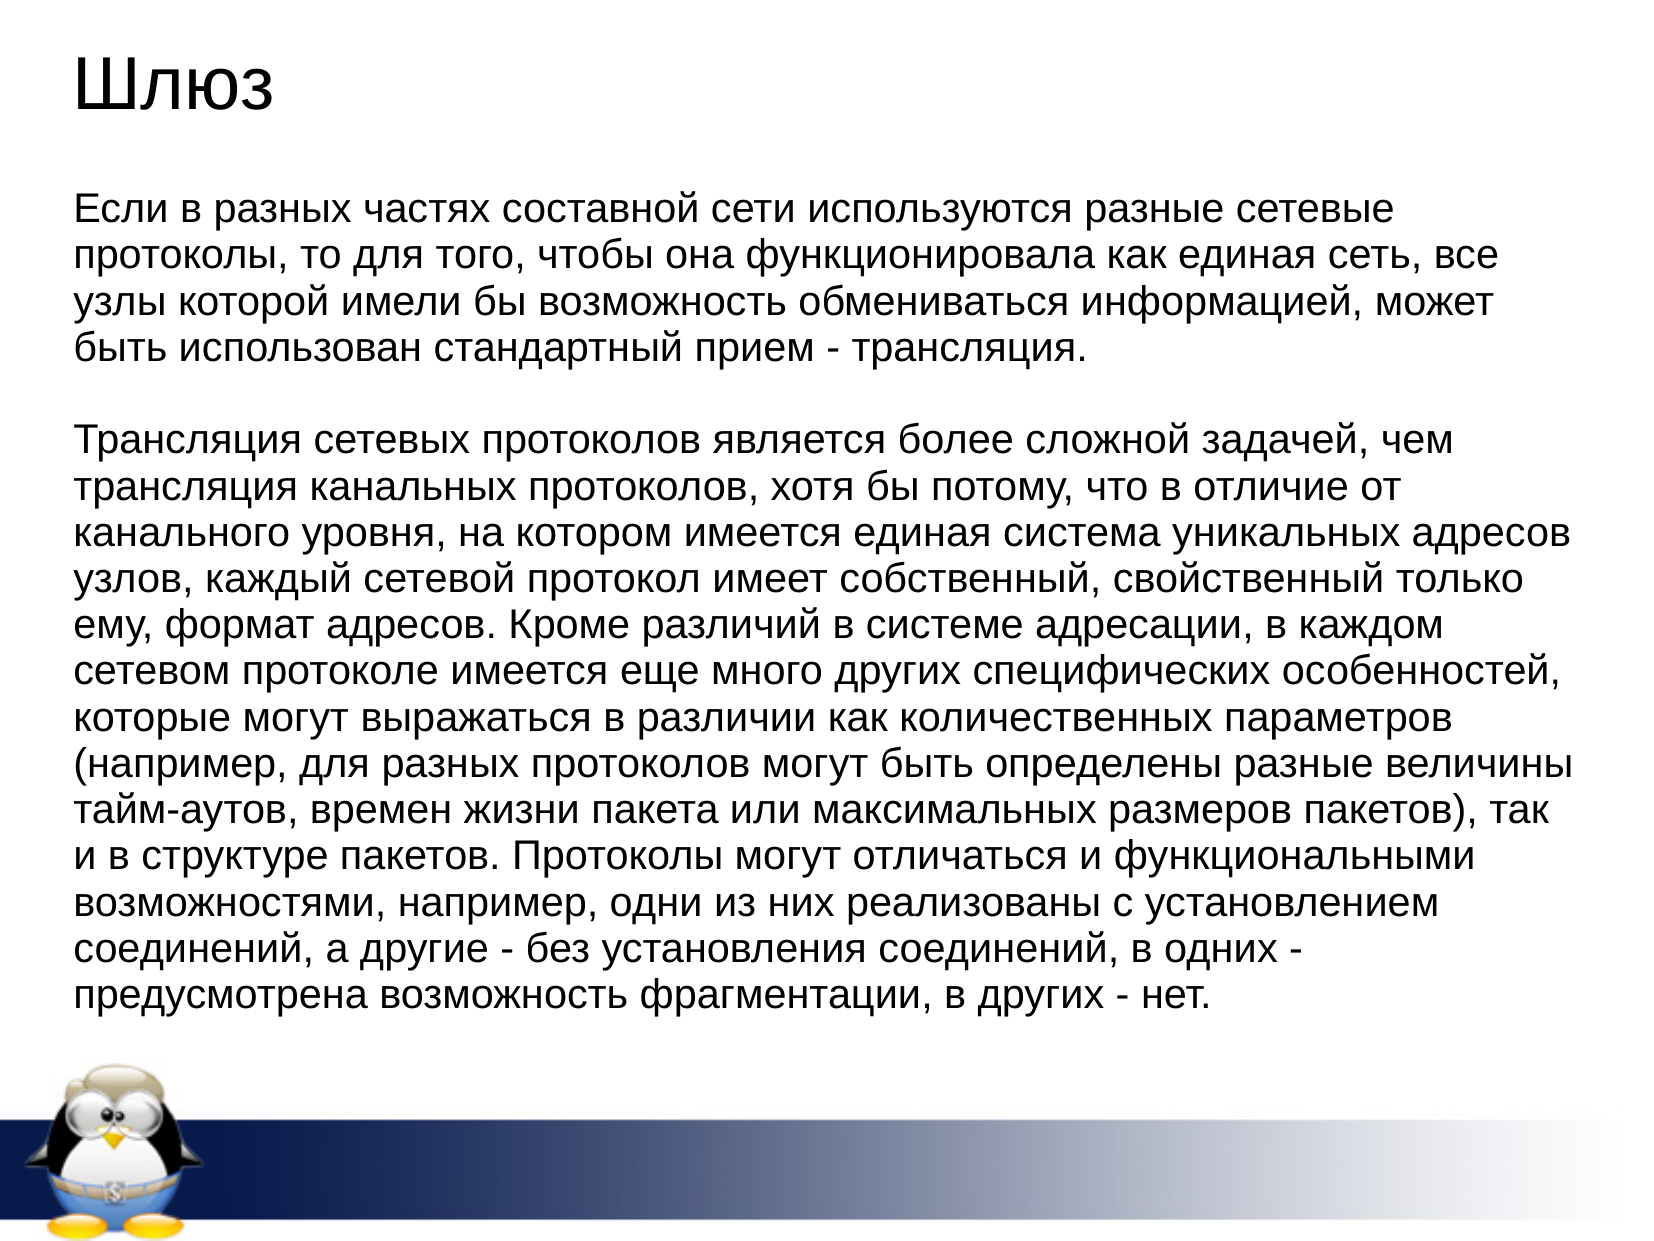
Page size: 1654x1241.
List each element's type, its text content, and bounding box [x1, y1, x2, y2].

text_box Шлюз [57, 34, 291, 134]
text_box Если в разных частях составной сети используются разные сетевые протоколы, то для того, чтобы она функционировала как единая сеть, все узлы которой имели бы возможность обмениваться информацией, может быть использован стандартный прием - трансляция. Трансляция сетевых протоколов является более сложной задачей, чем трансляция канальных протоколов, хотя бы потому, что в отличие от канального уровня, на котором имеется единая система уникальных адресов узлов, каждый сетевой протокол имеет собственный, свойственный только ему, формат адресов. Кроме различий в системе адресации, в каждом сетевом протоколе имеется еще много других специфических особенностей, которые могут выражаться в различии как количественных параметров (например, для разных протоколов могут быть определены разные величины тайм-аутов, времен жизни пакета или максимальных размеров пакетов), так и в структуре пакетов. Протоколы могут отличаться и функциональными возможностями, например, одни из них реализованы с установлением соединений, а другие - без установления соединений, в одних - предусмотрена возможность фрагментации, в других - нет. [58, 177, 1596, 1026]
picture [0, 1058, 1654, 1241]
